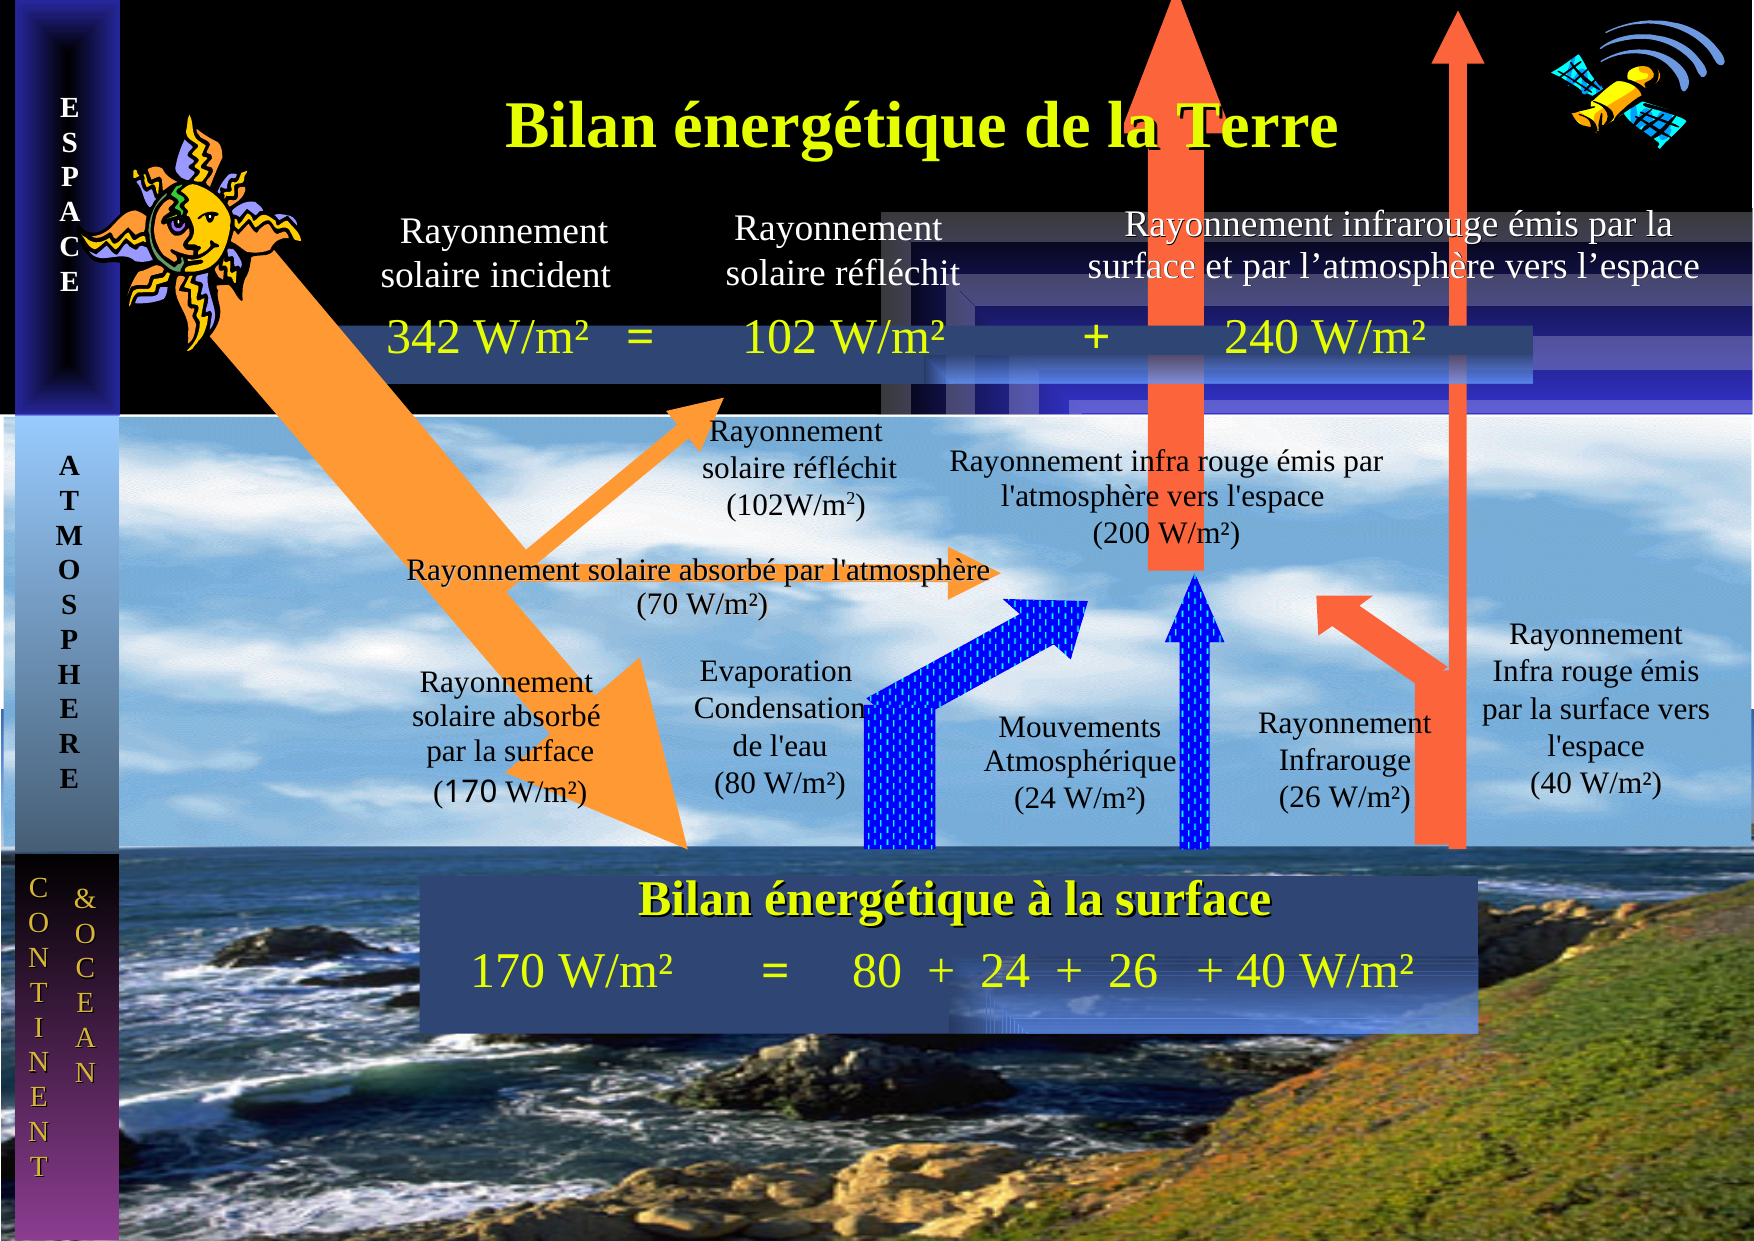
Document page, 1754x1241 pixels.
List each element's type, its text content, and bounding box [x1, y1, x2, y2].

picture [1543, 19, 1727, 152]
text_box Rayonnement solaire réfléchit (102W/m2) [669, 409, 923, 527]
text_box Bilan énergétique de la Terre [304, 91, 1526, 165]
text_box Rayonnement solaire réfléchit [698, 202, 979, 298]
text_box Rayonnement infra rouge émis par l'atmosphère vers l'espace (200 W/m²) [906, 439, 1428, 555]
text_box Rayonnement solaire absorbé par la surface (170 W/m²) [372, 660, 641, 817]
text_box E S P A C E [46, 87, 94, 302]
text_box [1467, 416, 1752, 847]
picture [1, 709, 1754, 1241]
text_box Rayonnement Infrarouge (26 W/m²) [1233, 700, 1457, 819]
text_box A T M O S P H E R E [23, 416, 115, 799]
text_box C O N T I N E N T [15, 867, 63, 1222]
text_box Bilan énergétique à la surface 170 W/m² = 80 + 24 + 26 + 40 W/m² [419, 864, 1479, 1003]
text_box 342 W/m² = 102 W/m² + 240 W/m² [327, 311, 1496, 368]
text_box Rayonnement solaire incident [363, 205, 646, 300]
text_box & O C E A N [61, 878, 109, 1093]
text_box [559, 456, 906, 547]
text_box [309, 165, 1449, 311]
text_box [15, 854, 119, 1241]
text_box [0, 0, 1753, 852]
text_box Rayonnement infrarouge émis par la surface et par l’atmosphère vers l’espace [1064, 199, 1734, 291]
text_box [419, 1003, 1479, 1034]
text_box Rayonnement Infra rouge émis par la surface vers l'espace (40 W/m²) [1465, 612, 1727, 852]
picture [76, 98, 309, 358]
text_box Mouvements Atmosphérique (24 W/m²) [943, 705, 1217, 821]
text_box Rayonnement solaire absorbé par l'atmosphère (70 W/m²) [387, 547, 1017, 627]
text_box [415, 416, 669, 547]
text_box Evaporation Condensation de l'eau (80 W/m²) [668, 649, 892, 805]
